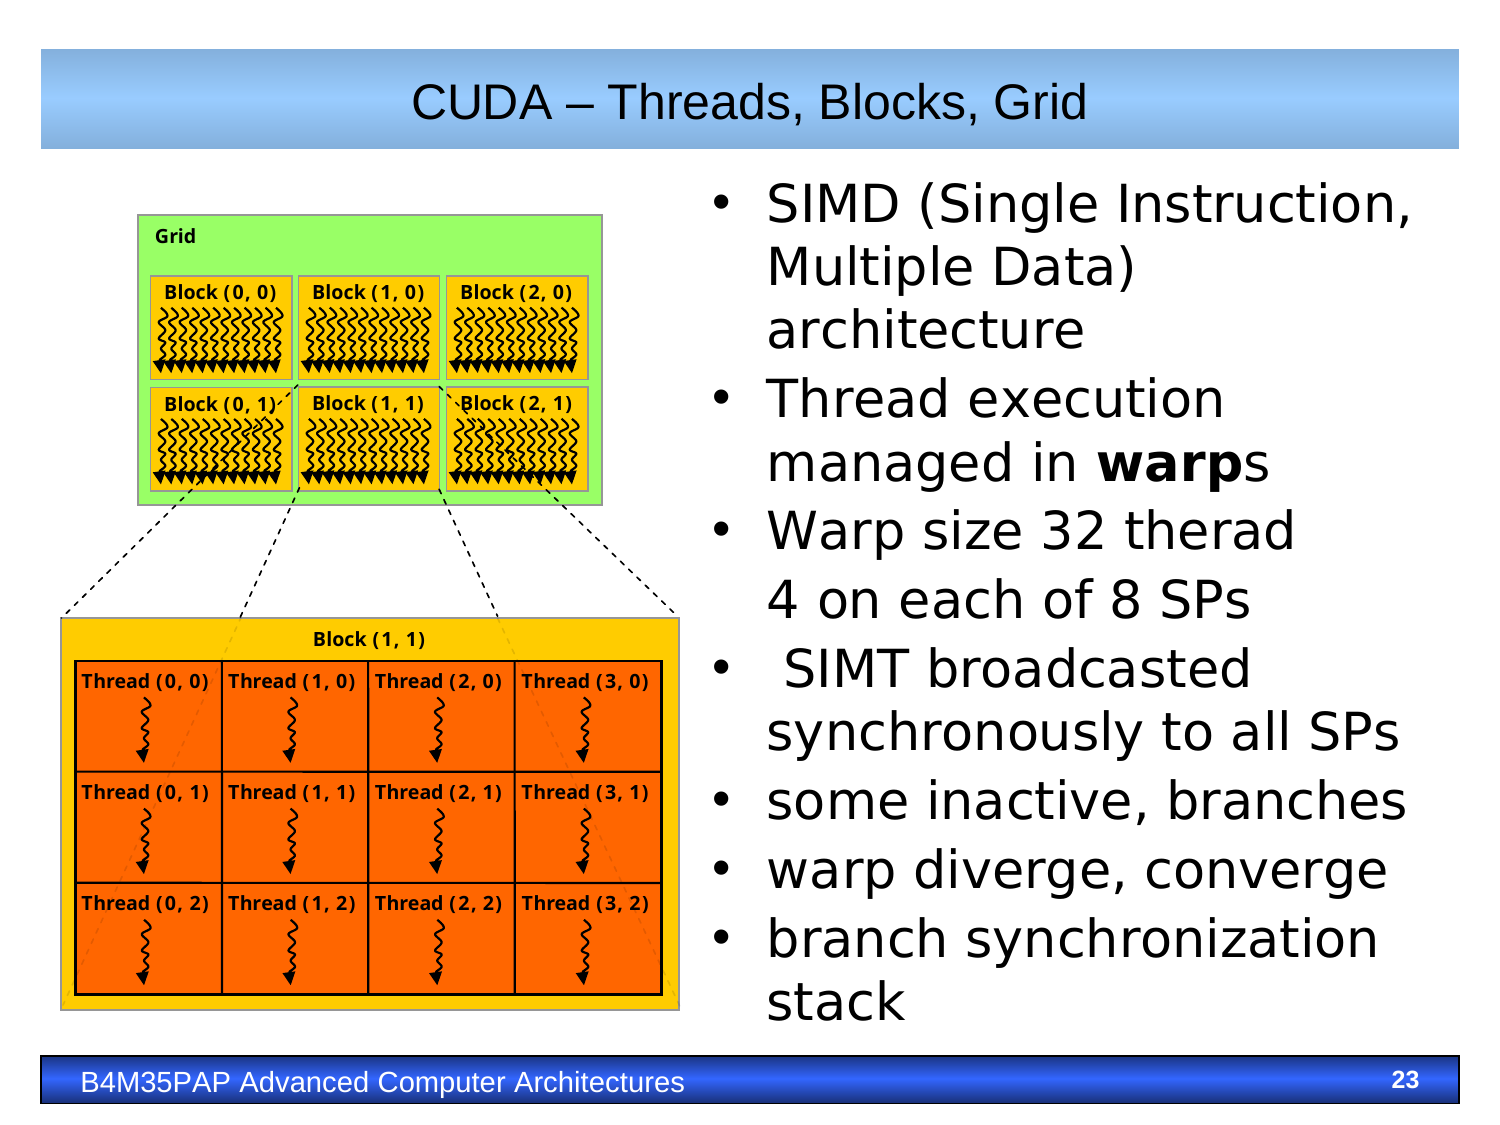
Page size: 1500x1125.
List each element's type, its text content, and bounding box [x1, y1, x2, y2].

list SIMD (Single Instruction, Multiple Data) architecture Thread execution managed in warps Warp size 32 therad 4 on each of 8 SPs SIMT broadcasted synchronously to all SPs some inactive, branches warp diverge, converge branch synchronization stack [697, 162, 1458, 1045]
picture [25, 178, 717, 1047]
title CUDA – Threads, Blocks, Grid [41, 49, 1459, 149]
